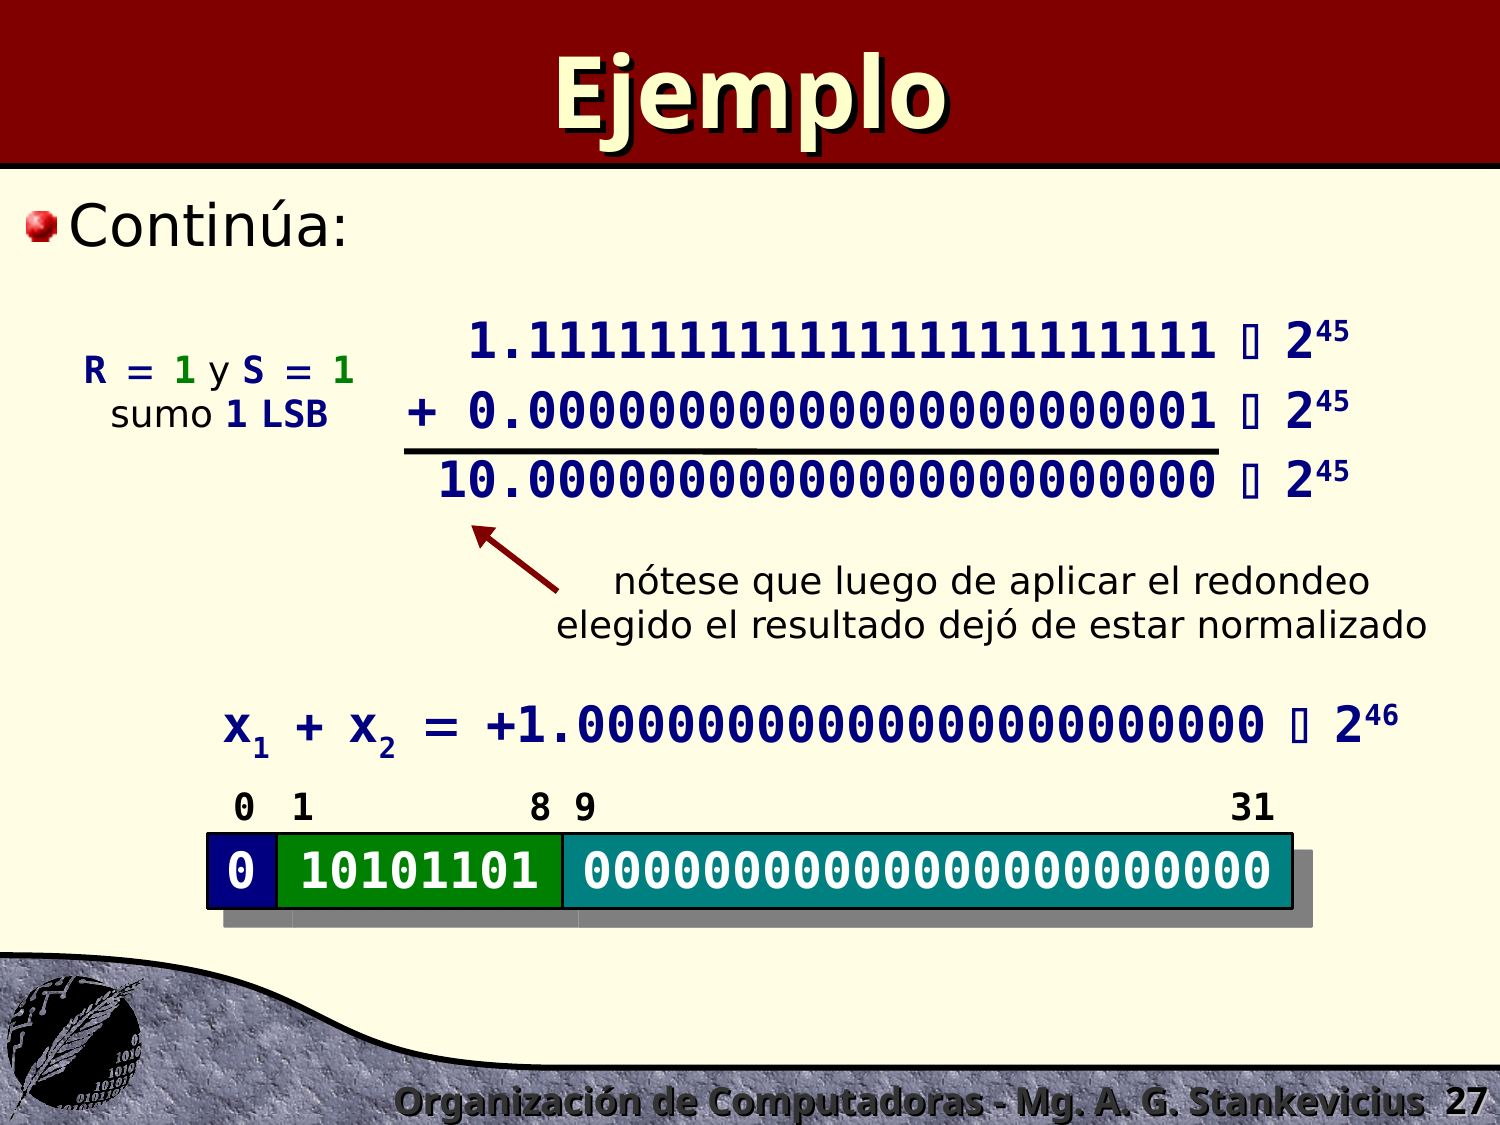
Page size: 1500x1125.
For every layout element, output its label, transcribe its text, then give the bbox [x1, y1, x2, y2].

text_box 0 1 8 9 31 [218, 791, 1291, 846]
text_box R = 1 y S = 1 sumo 1 LSB [69, 341, 324, 448]
picture [0, 959, 1500, 1125]
picture [802, 1100, 806, 1110]
list Continúa: [11, 192, 1486, 935]
picture [448, 1100, 455, 1110]
picture [1058, 1100, 1065, 1110]
text_box nótese que luego de aplicar el redondeo elegido el resultado dejó de estar normalizado [541, 552, 1444, 656]
text_box 00000000000000000000000 [562, 833, 1293, 909]
text_box 10101101 [276, 846, 562, 909]
text_box 0 [207, 833, 276, 909]
text_box 1.11111111111111111111111  245 + 0.00000000000000000000001  245 10.00000000000000000000000  245 x1 + x2 = +1.00000000000000000000000  246 [117, 304, 1388, 791]
title Ejemplo [15, 5, 1485, 160]
